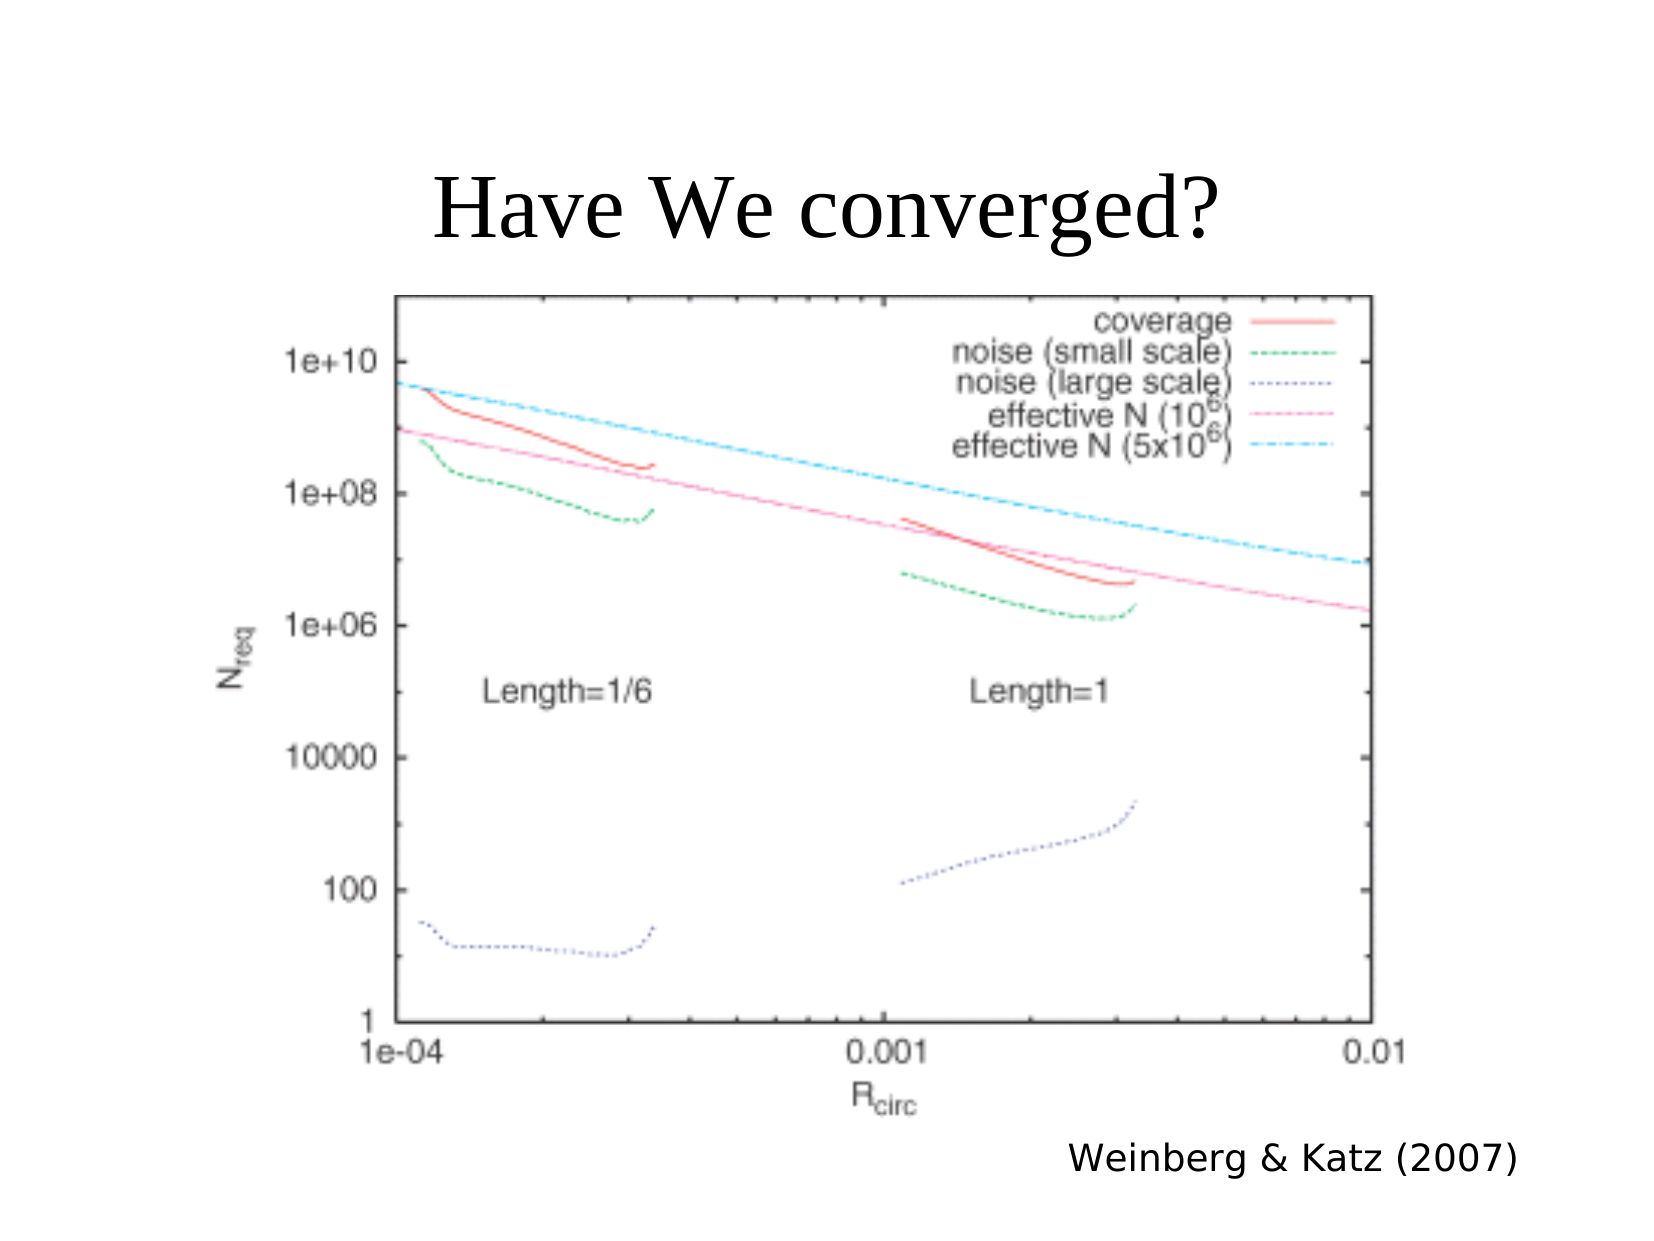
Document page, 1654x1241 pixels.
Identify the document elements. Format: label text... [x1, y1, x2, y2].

title Have We converged? [121, 102, 1534, 310]
picture [211, 295, 1410, 1122]
text_box Weinberg & Katz (2007) [1052, 1129, 1535, 1188]
